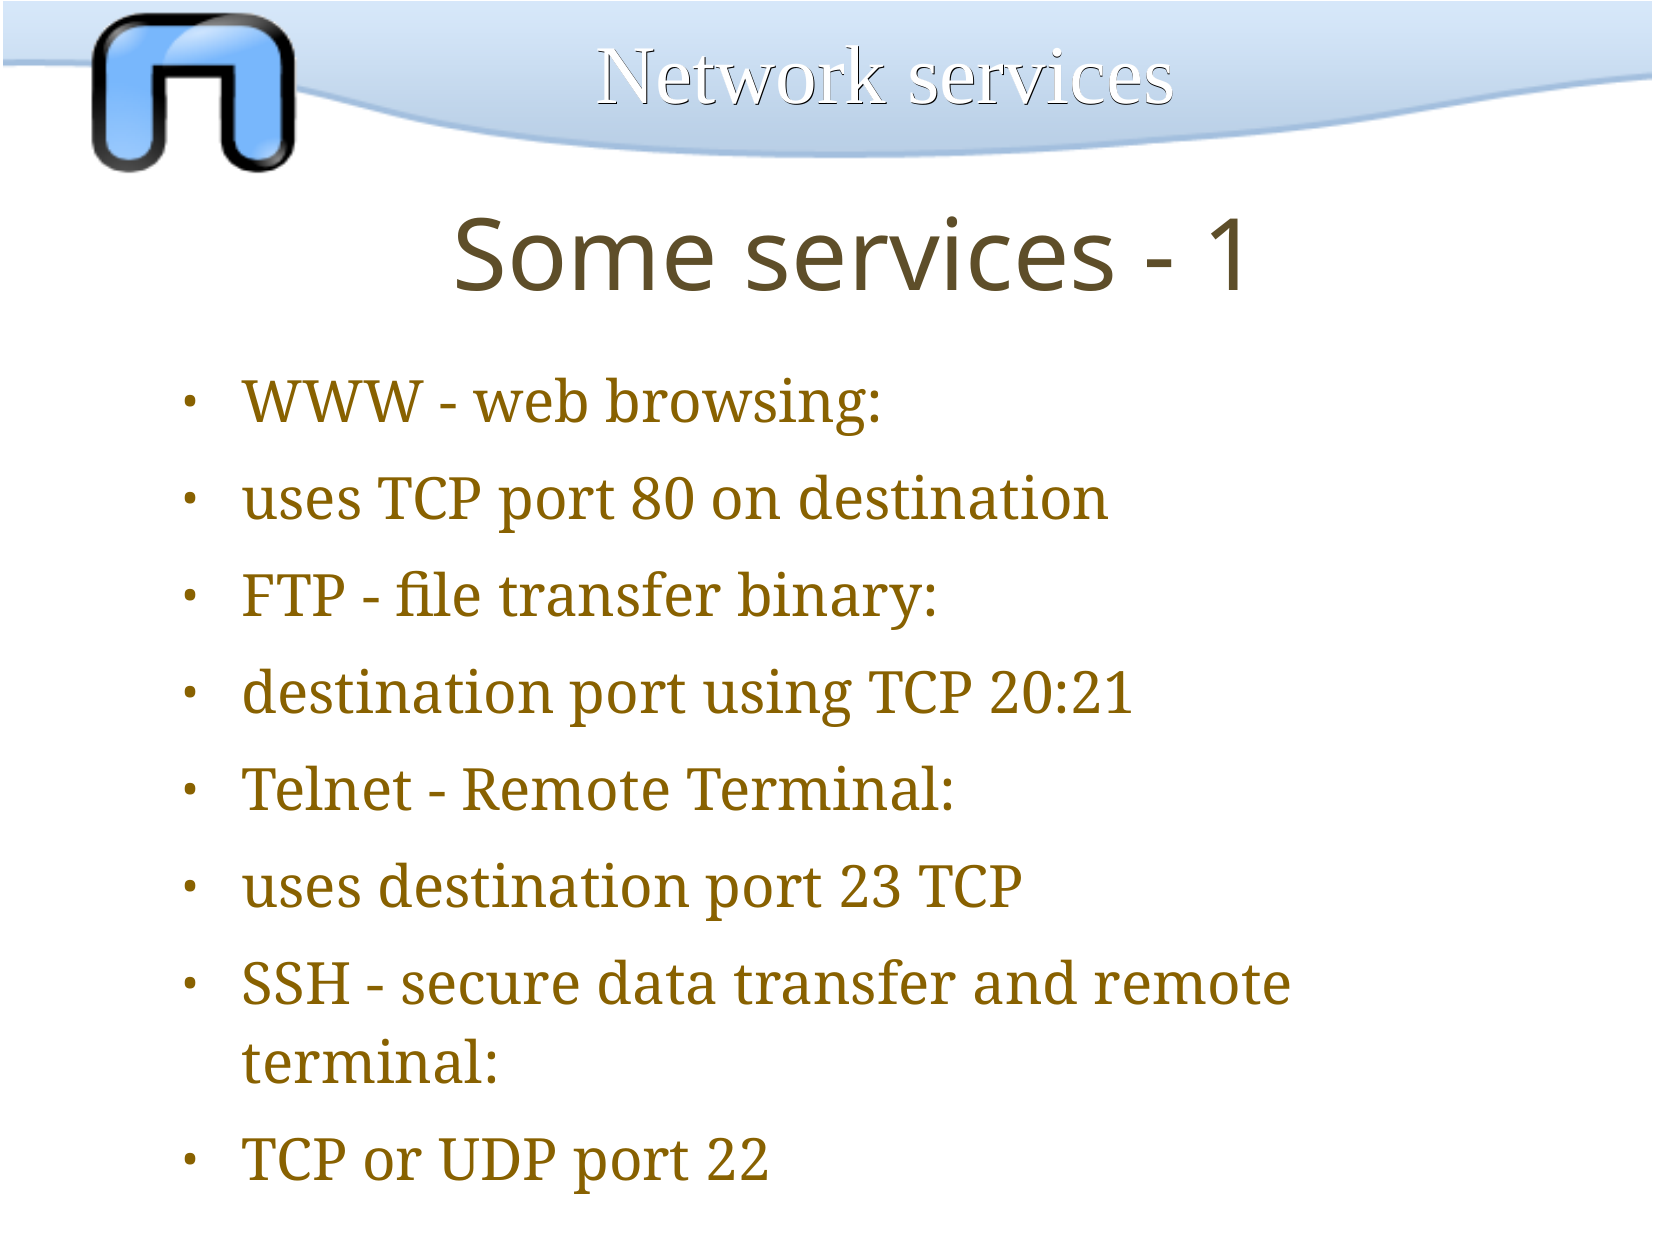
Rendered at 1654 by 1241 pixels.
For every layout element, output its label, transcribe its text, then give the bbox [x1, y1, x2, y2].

list WWW - web browsing: uses TCP port 80 on destination FTP - file transfer binary: destination port using TCP 20:21 Telnet - Remote Terminal: uses destination port 23 TCP SSH - secure data transfer and remote terminal: TCP or UDP port 22 ... [147, 360, 1565, 1241]
title Some services - 1 [147, 211, 1565, 360]
text_box Network services [590, 29, 1182, 266]
picture [0, 0, 1654, 1241]
